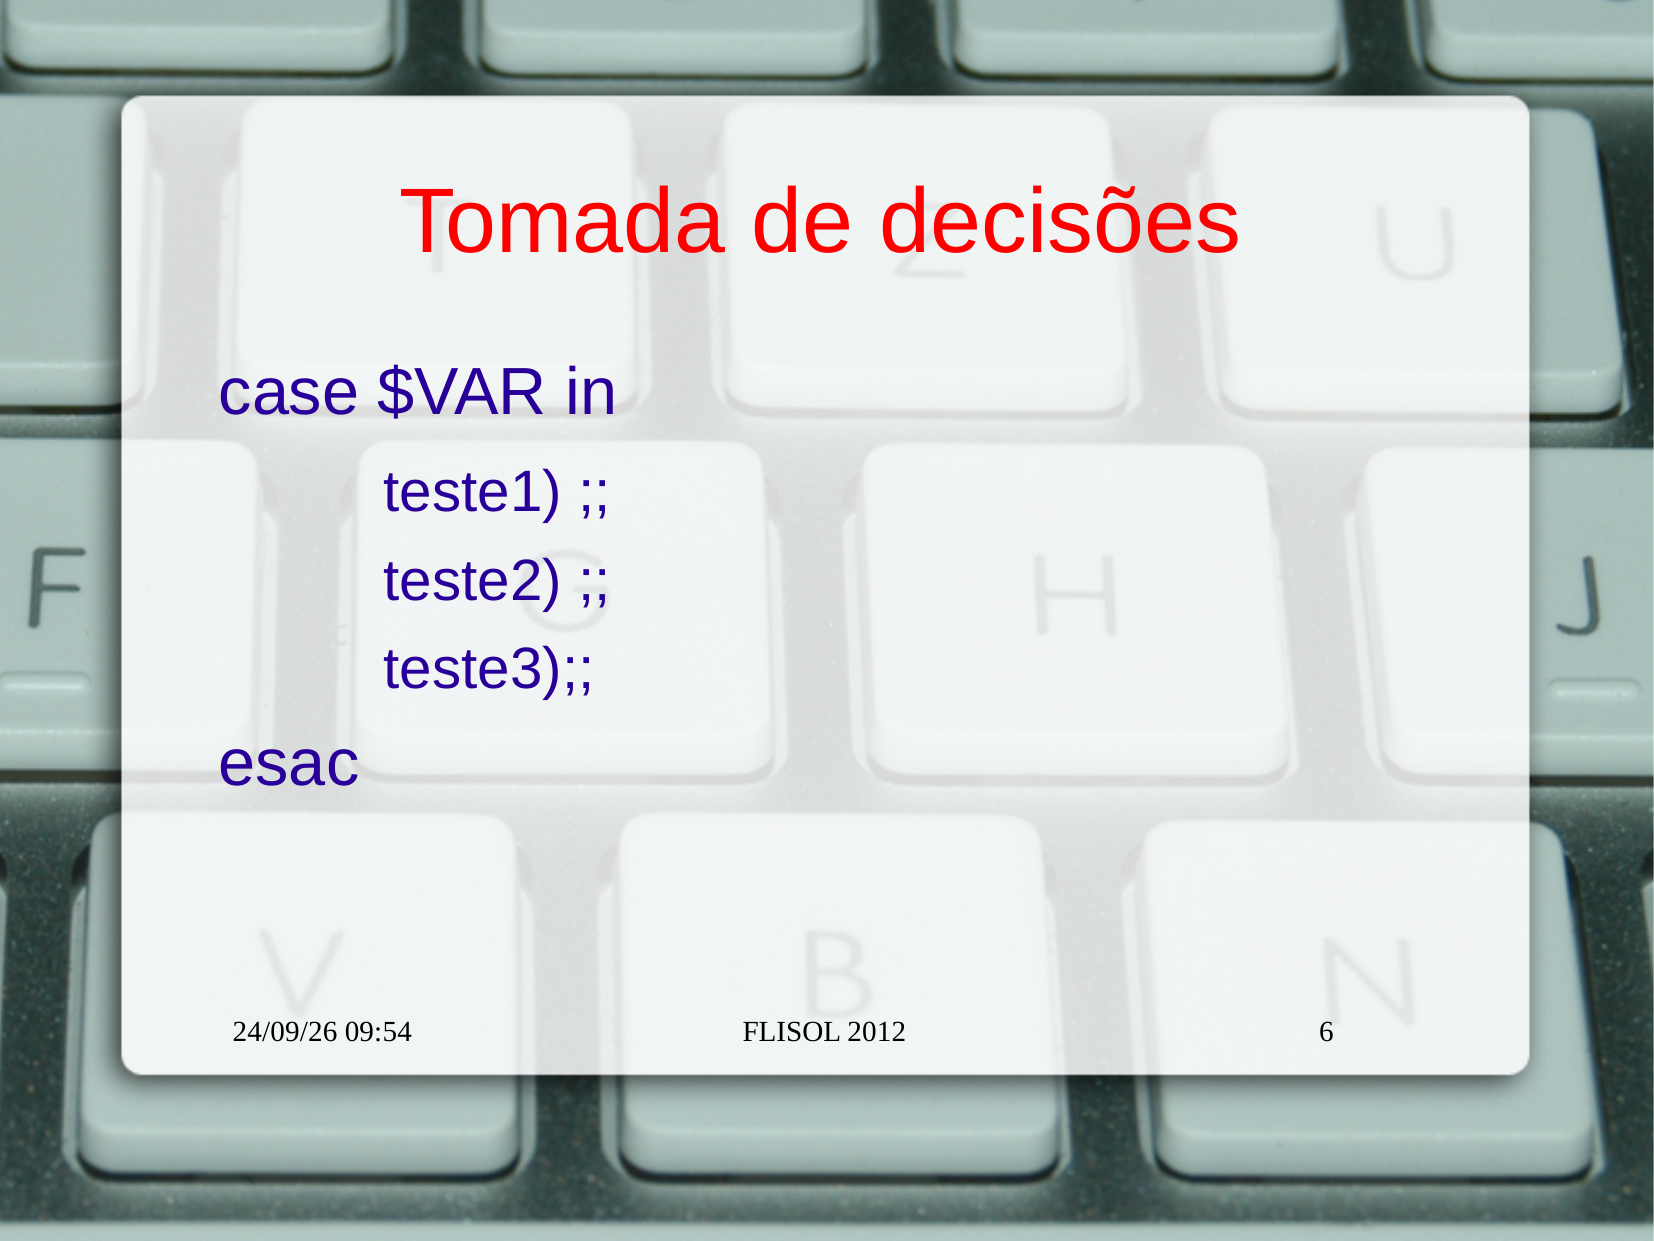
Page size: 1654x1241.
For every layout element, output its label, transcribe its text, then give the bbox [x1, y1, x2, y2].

title Tomada de decisões [135, 117, 1506, 325]
list case $VAR in teste1) ;; teste2) ;; teste3);; esac [147, 354, 1506, 922]
picture [0, 0, 1654, 1241]
